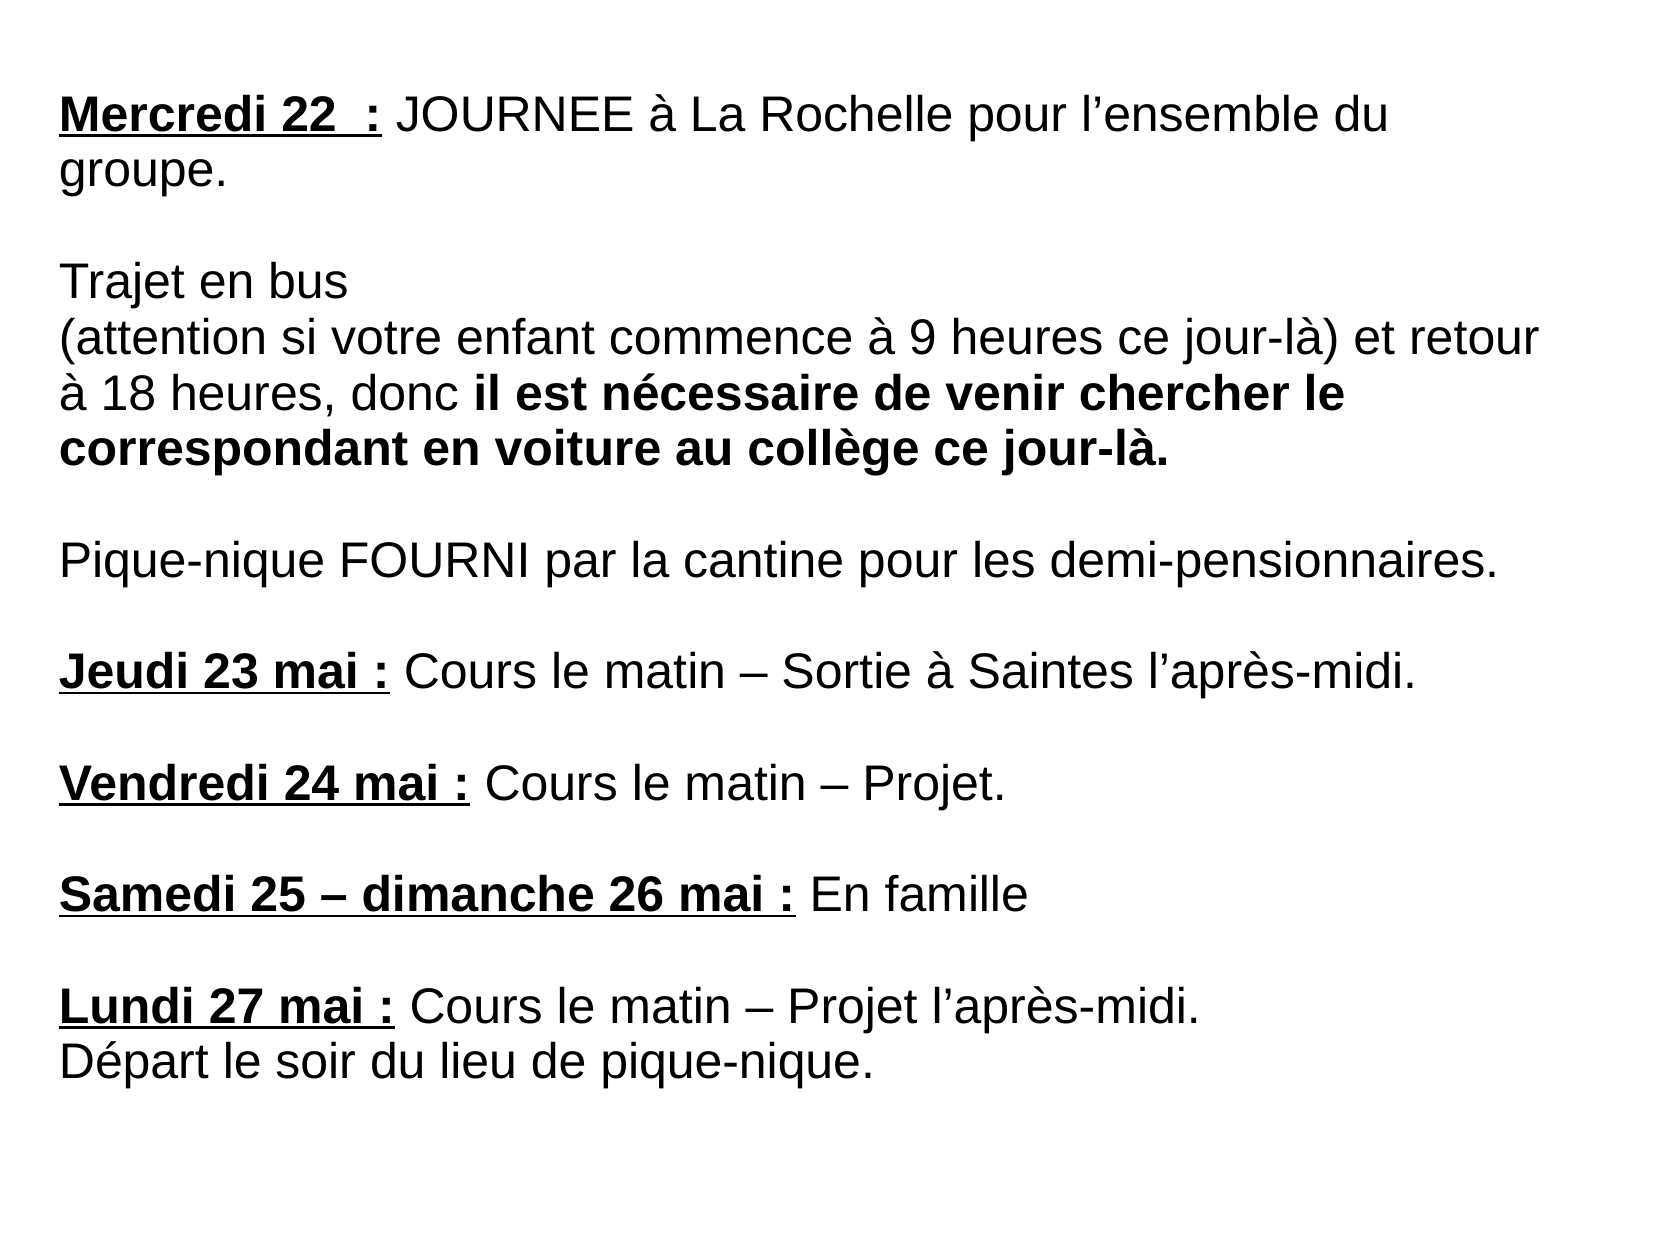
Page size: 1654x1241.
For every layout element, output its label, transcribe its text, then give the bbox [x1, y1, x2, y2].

title Mercredi 22 : JOURNEE à La Rochelle pour l’ensemble du groupe. Trajet en bus (attention si votre enfant commence à 9 heures ce jour-là) et retour à 18 heures, donc il est nécessaire de venir chercher le correspondant en voiture au collège ce jour-là. Pique-nique FOURNI par la cantine pour les demi-pensionnaires. Jeudi 23 mai : Cours le matin – Sortie à Saintes l’après-midi. Vendredi 24 mai : Cours le matin – Projet. Samedi 25 – dimanche 26 mai : En famille Lundi 27 mai : Cours le matin – Projet l’après-midi. Départ le soir du lieu de pique-nique. [59, 30, 1548, 1241]
